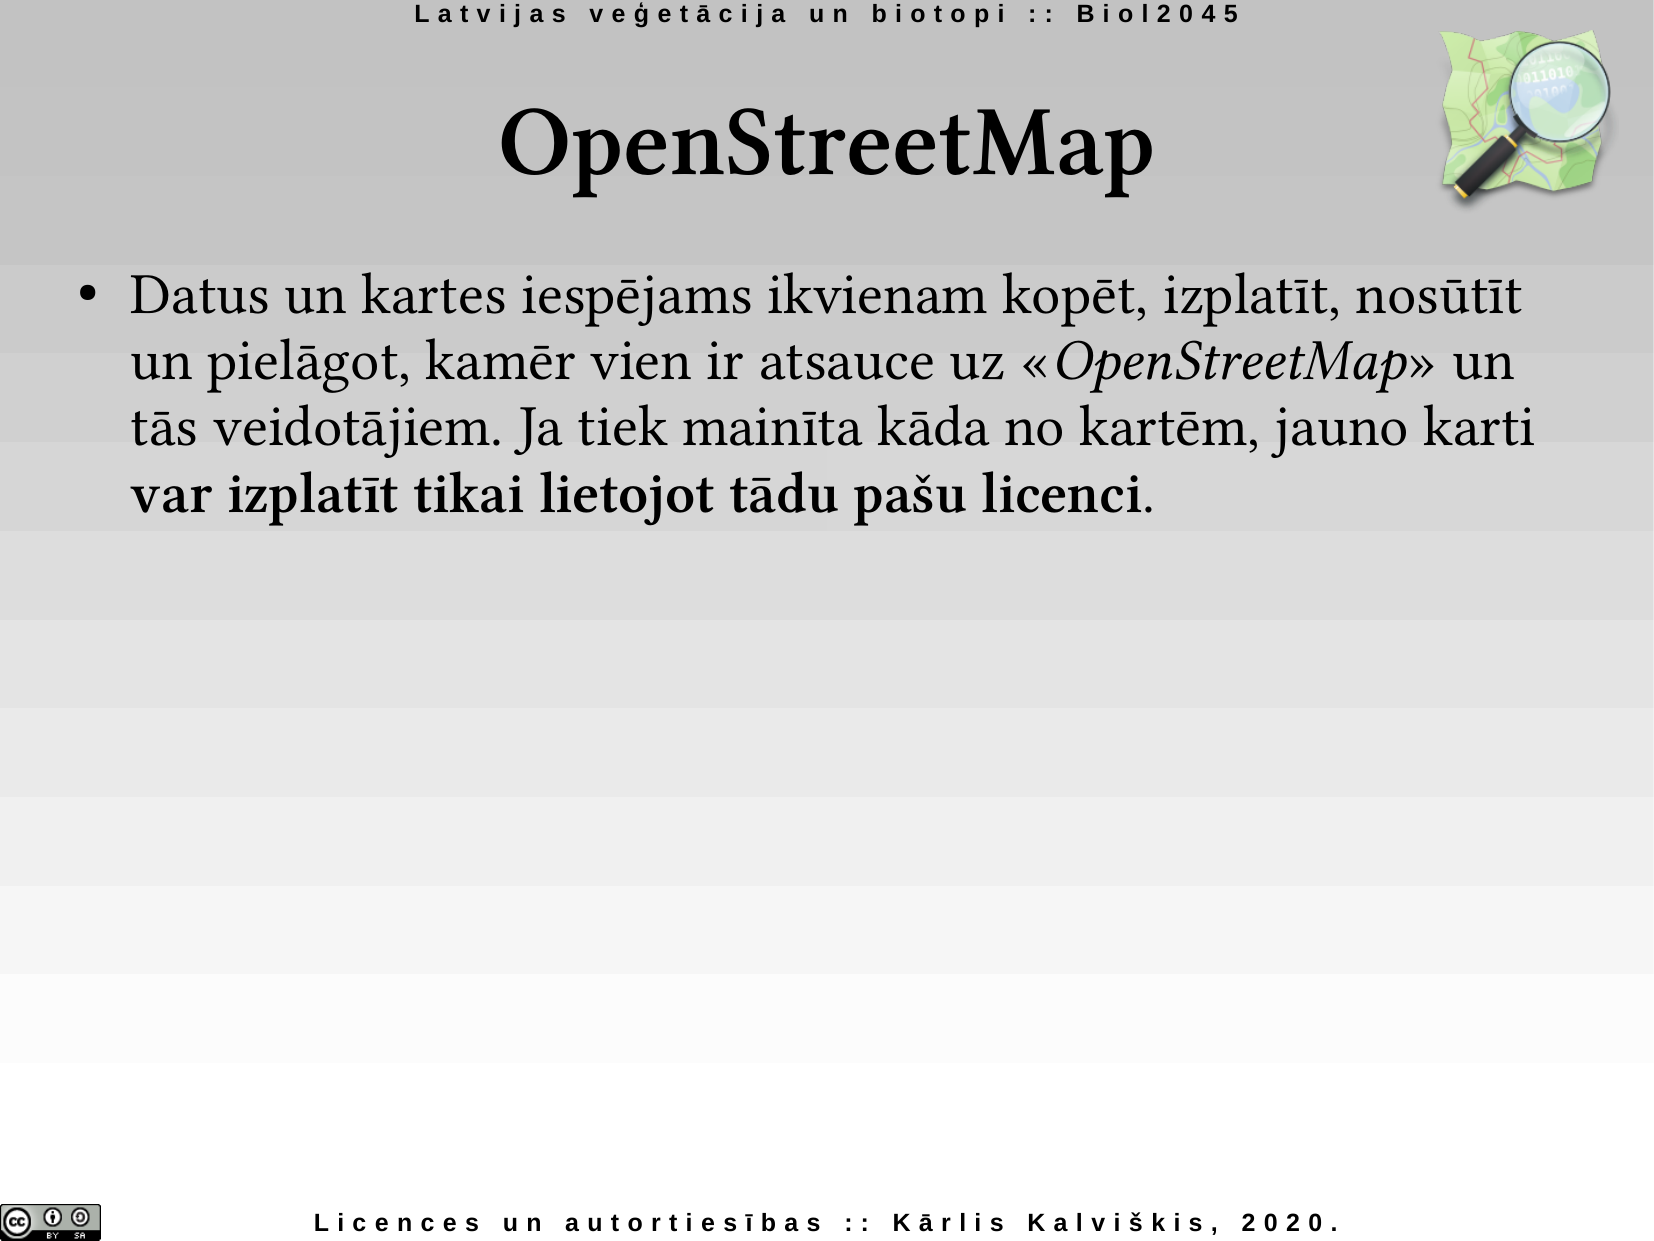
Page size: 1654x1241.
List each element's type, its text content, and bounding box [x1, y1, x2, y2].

picture [0, 0, 1654, 1241]
title OpenStreetMap [59, 37, 1596, 246]
list Datus un kartes iespējams ikvienam kopēt, izplatīt, nosūtīt un pielāgot, kamēr vien ir atsauce uz «OpenStreetMap» un tās veidotājiem. Ja tiek mainīta kāda no kartēm, jauno karti var izplatīt tikai lietojot tādu pašu licenci. [59, 261, 1596, 981]
